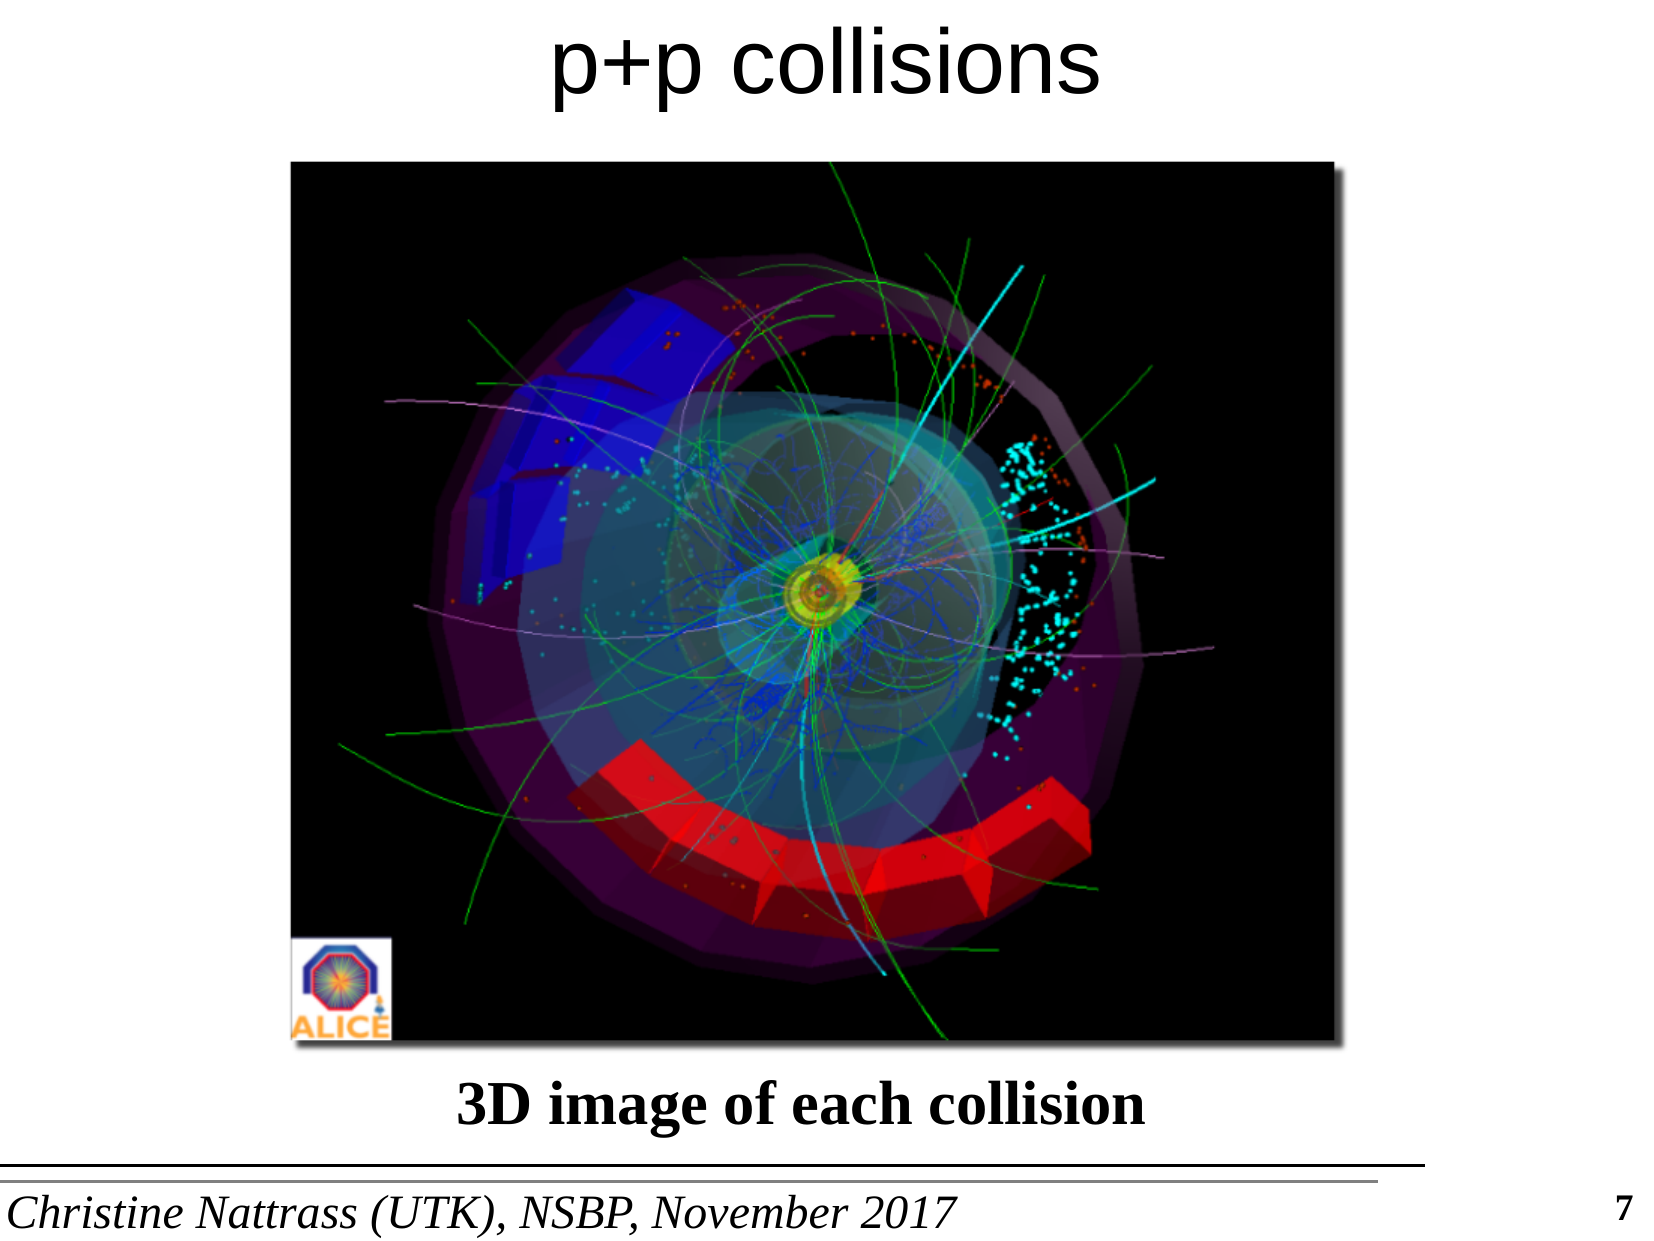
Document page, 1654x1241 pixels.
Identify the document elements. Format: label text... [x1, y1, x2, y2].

text_box 3D image of each collision [441, 1061, 1192, 1147]
picture [222, 159, 1423, 1060]
title p+p collisions [82, 10, 1571, 114]
